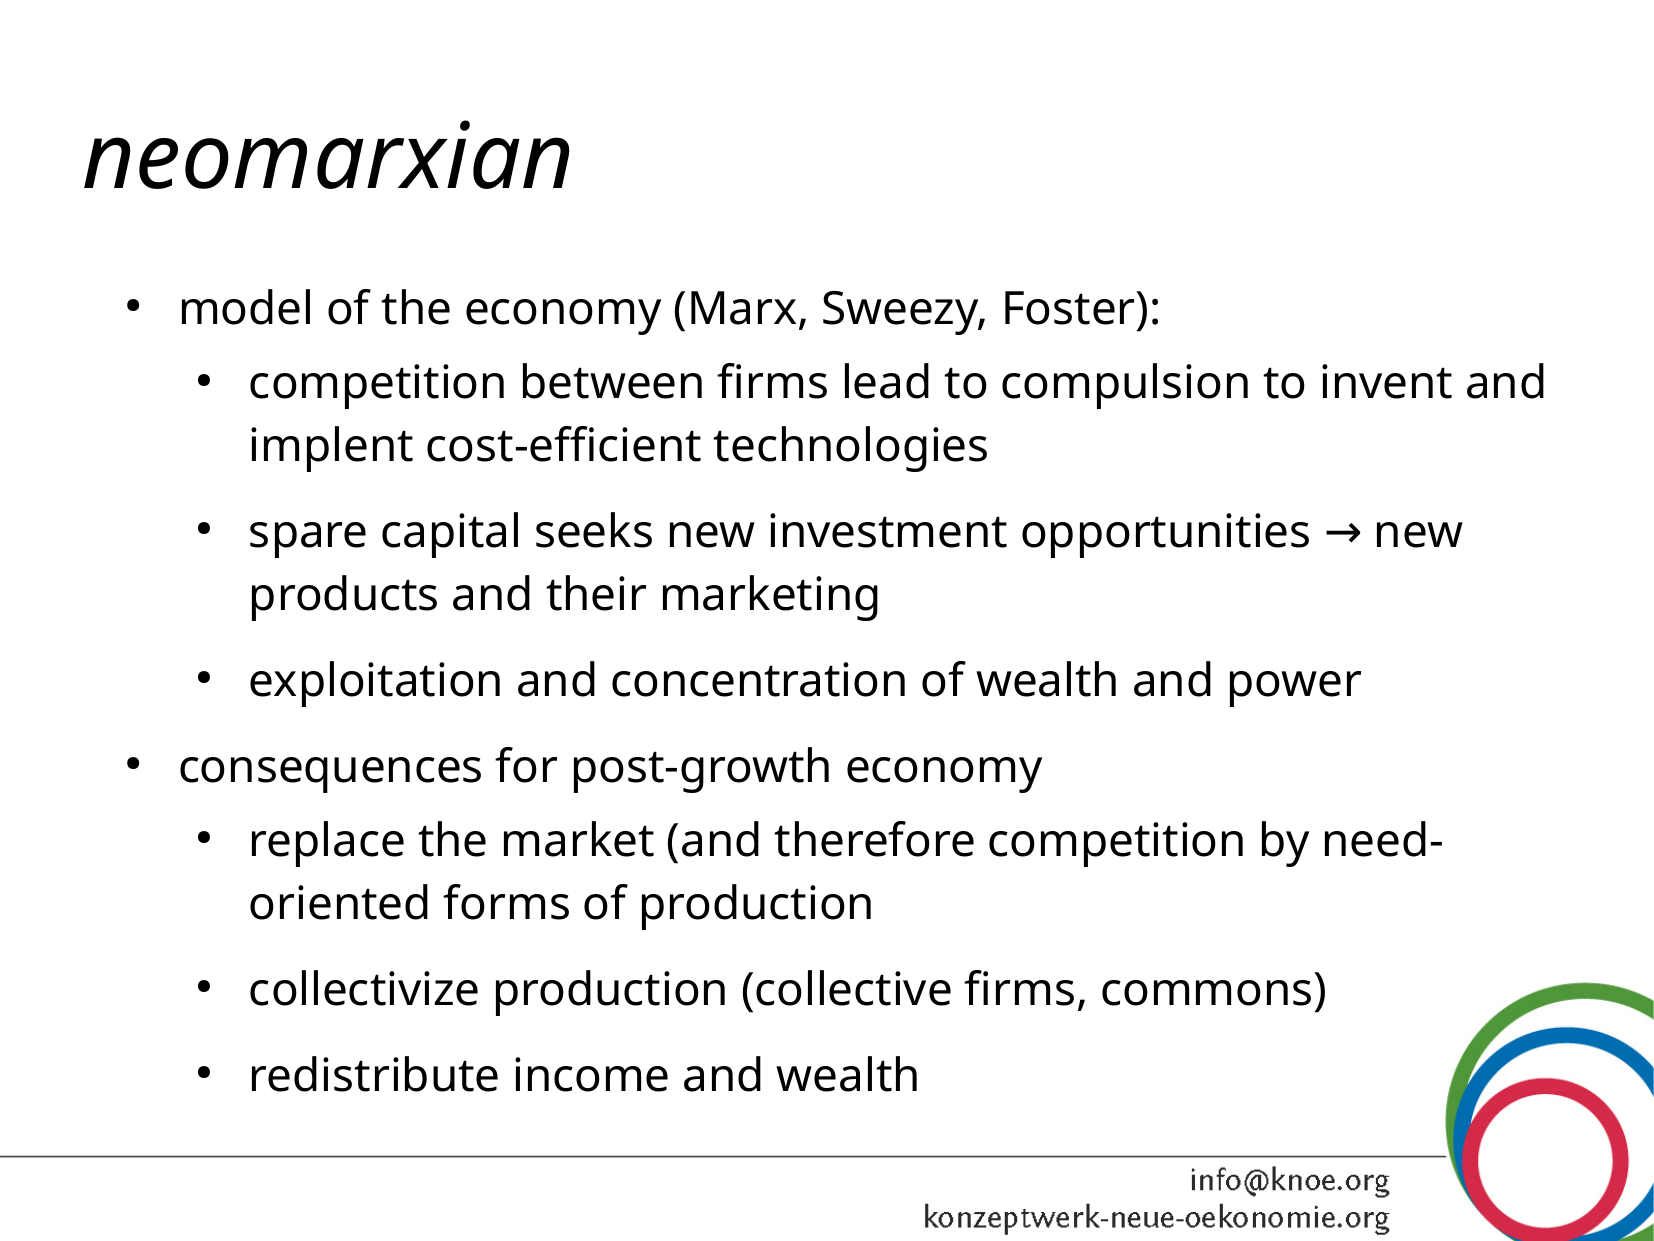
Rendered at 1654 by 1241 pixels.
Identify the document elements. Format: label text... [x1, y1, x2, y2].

picture [0, 0, 1654, 1241]
list model of the economy (Marx, Sweezy, Foster): competition between firms lead to compulsion to invent and implent cost-efficient technologies spare capital seeks new investment opportunities → new products and their marketing exploitation and concentration of wealth and power consequences for post-growth economy replace the market (and therefore competition by need-oriented forms of production collectivize production (collective firms, commons) redistribute income and wealth [107, 275, 1602, 1095]
title neomarxian [82, 49, 1571, 257]
